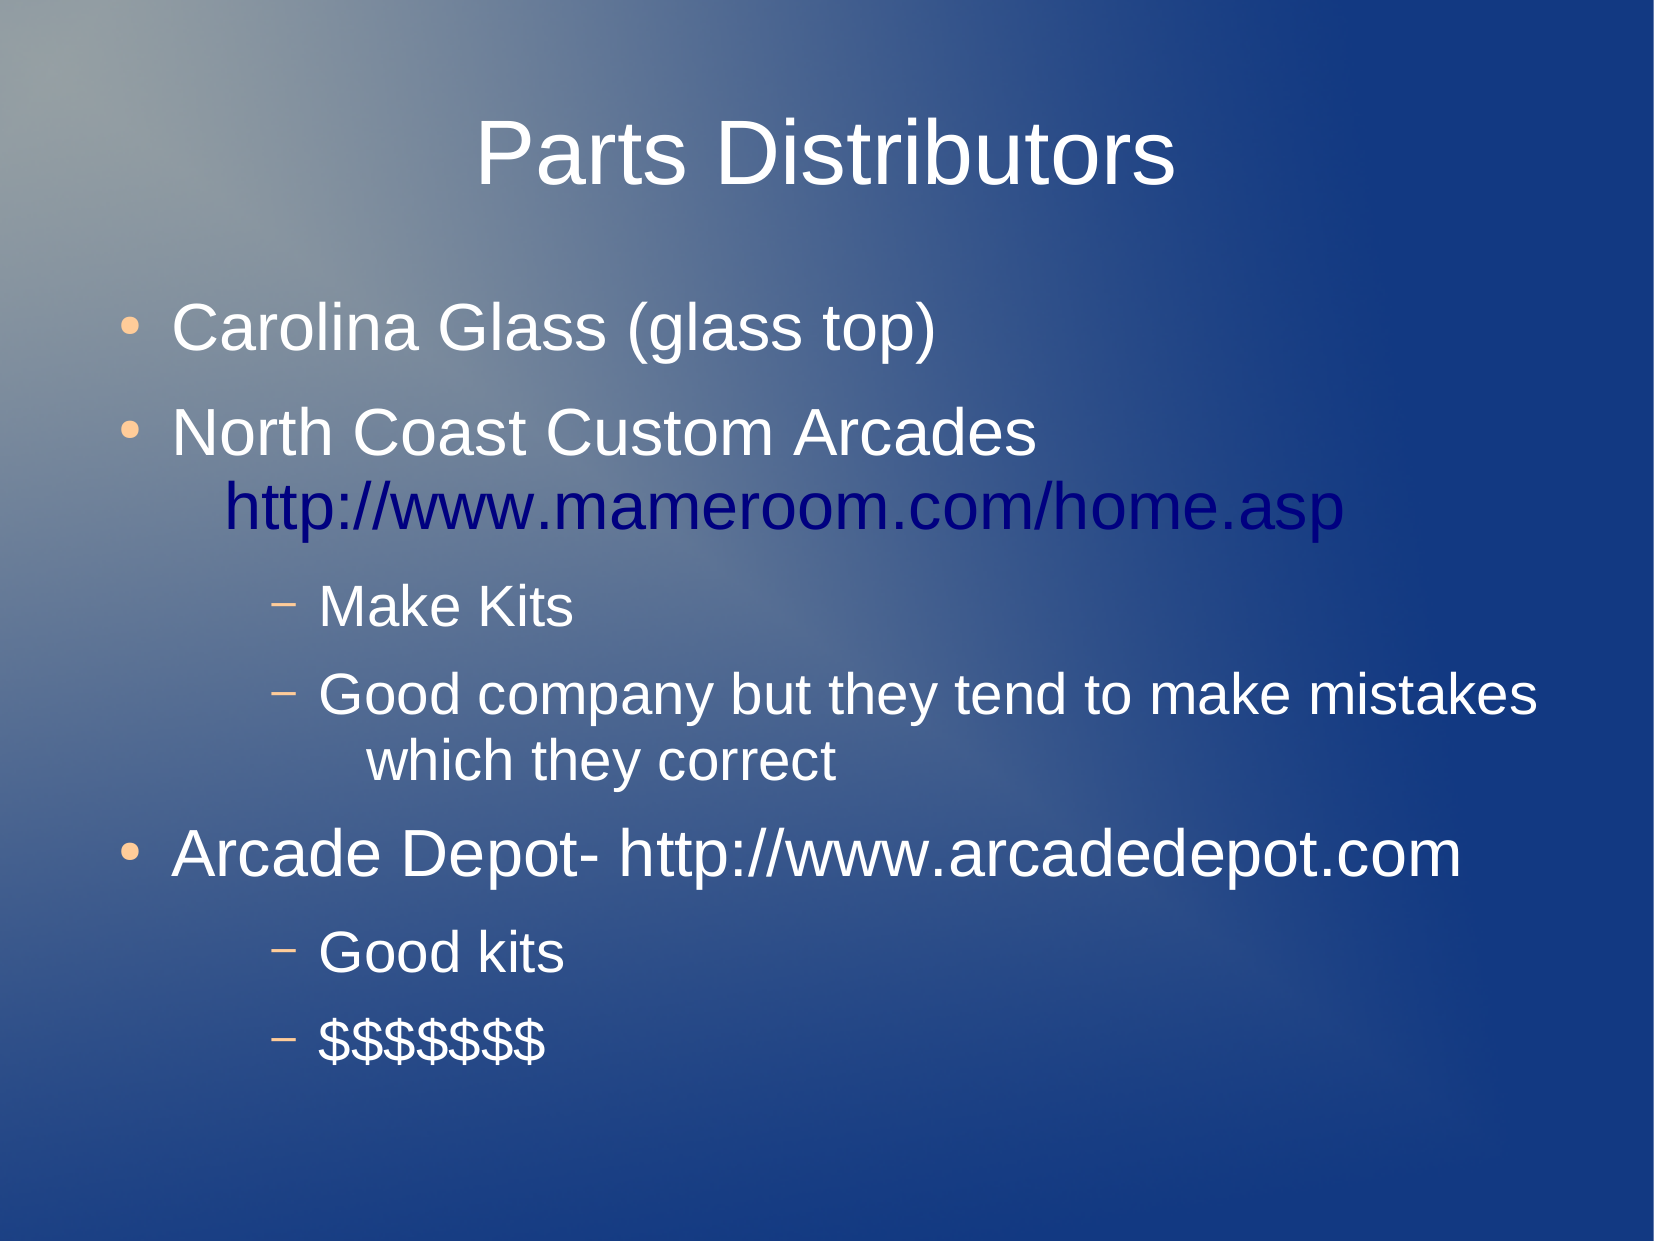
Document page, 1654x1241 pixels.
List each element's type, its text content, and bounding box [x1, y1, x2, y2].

title Parts Distributors [82, 56, 1571, 250]
picture [0, 0, 1654, 1241]
list Carolina Glass (glass top) North Coast Custom Arcades http://www.mameroom.com/home.asp Make Kits Good company but they tend to make mistakes which they correct Arcade Depot- http://www.arcadedepot.com Good kits $$$$$$$ [82, 290, 1571, 1094]
